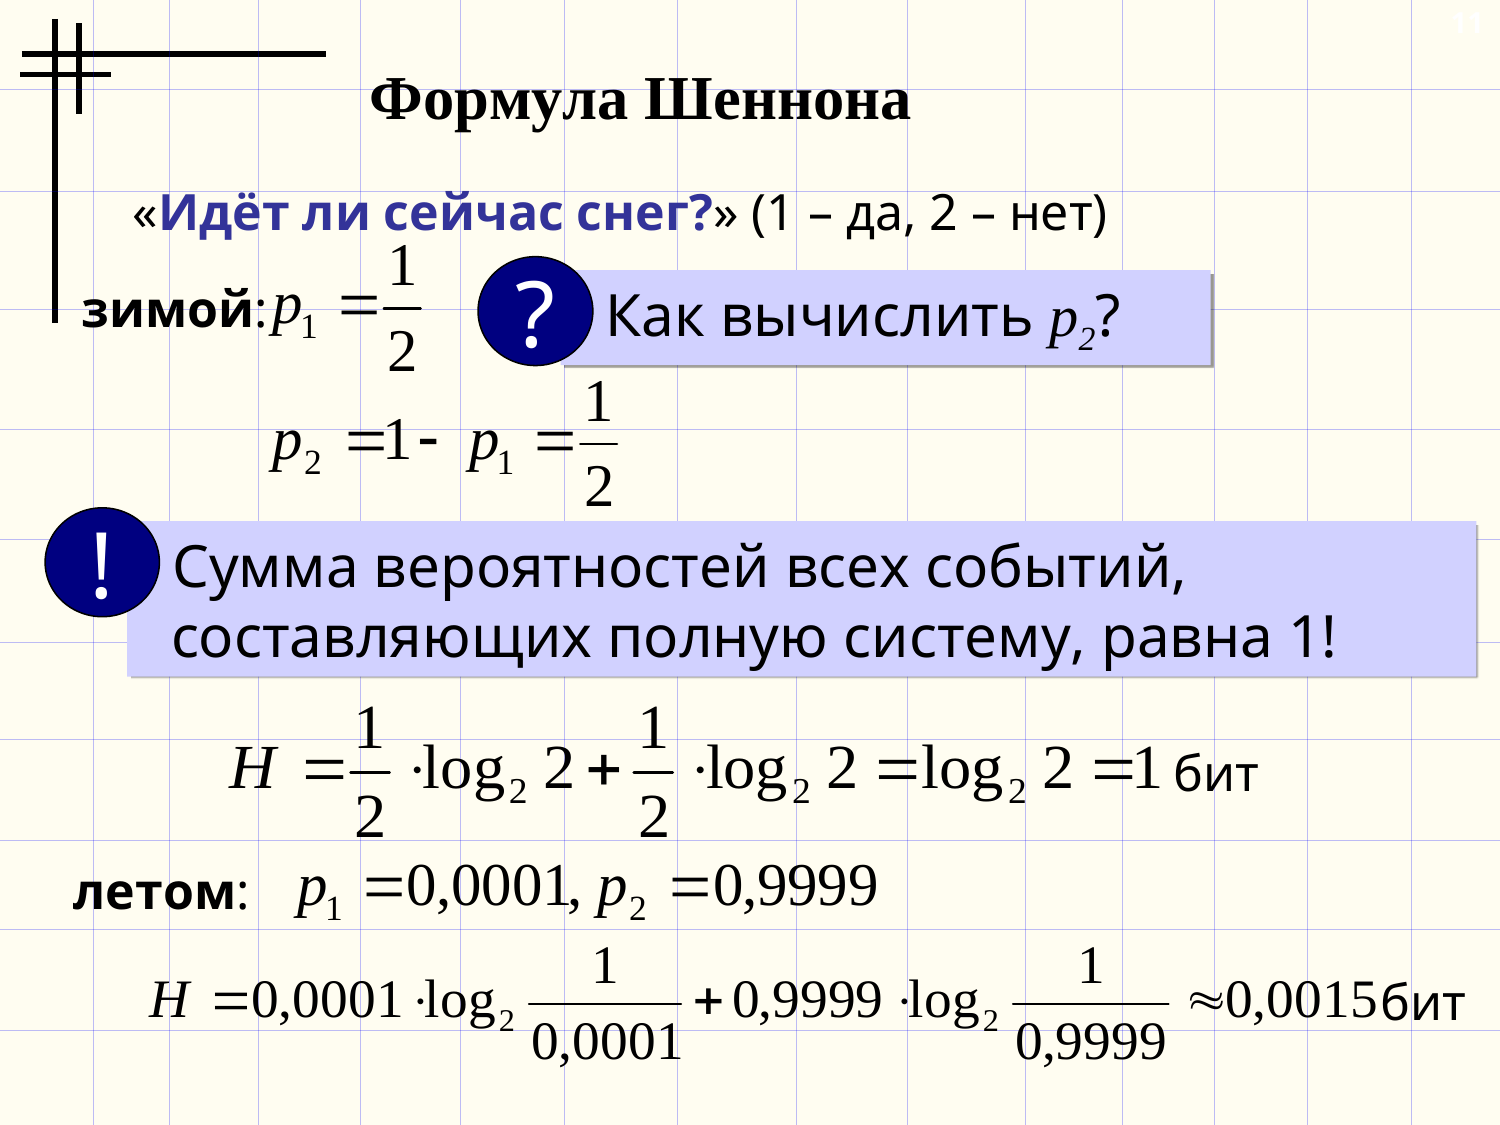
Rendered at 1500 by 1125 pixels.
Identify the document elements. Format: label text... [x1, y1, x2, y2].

text_box ? [478, 256, 593, 363]
text_box Как вычислить p2? [560, 270, 1211, 366]
text_box летом: [59, 851, 281, 928]
text_box «Идёт ли сейчас снег?» (1 – да, 2 – нет) [118, 172, 1123, 248]
text_box Сумма вероятностей всех событий, составляющих полную систему, равна 1! [127, 521, 1477, 677]
chart [139, 688, 1387, 1081]
title Формула Шеннона [324, 49, 1426, 127]
text_box ! [45, 507, 160, 617]
chart [256, 227, 632, 520]
text_box бит [1365, 963, 1482, 1039]
text_box бит [1158, 733, 1275, 810]
text_box <номер> [1148, 0, 1499, 75]
text_box зимой: [66, 269, 256, 346]
